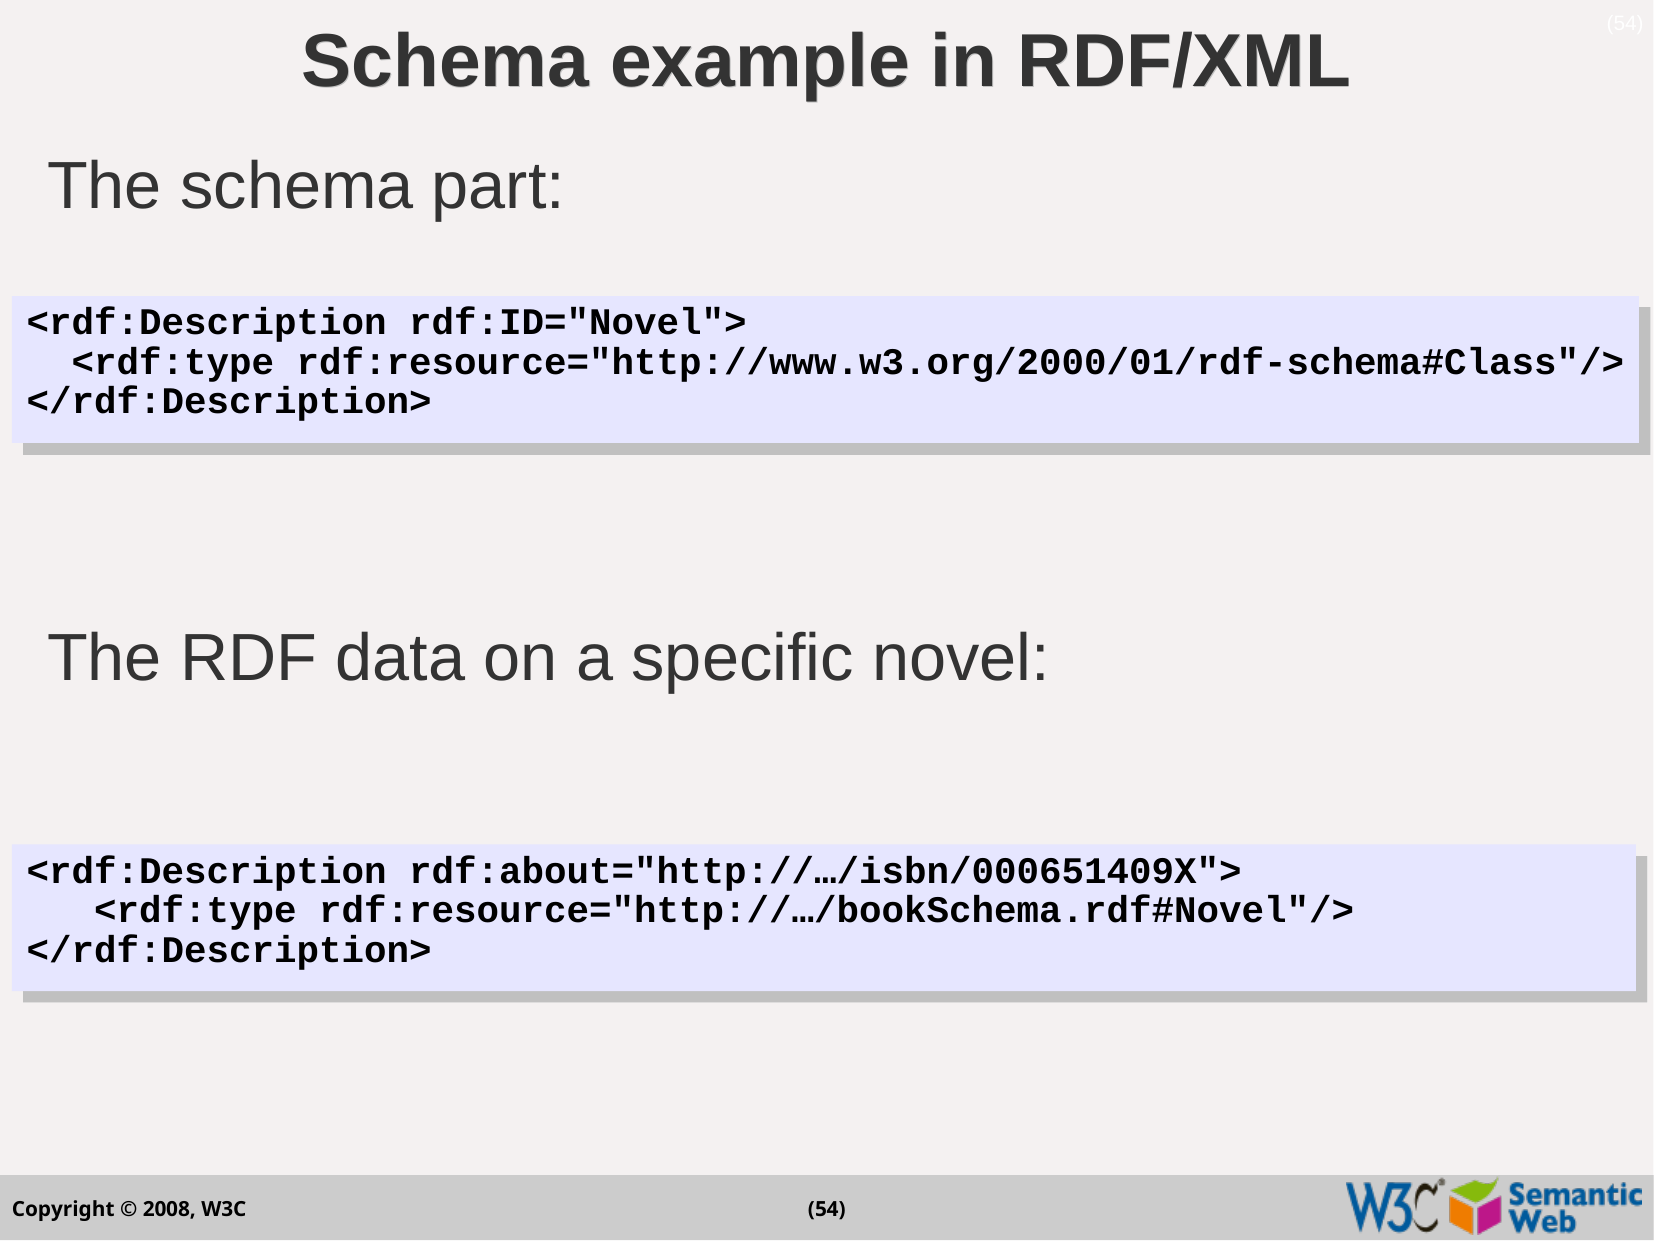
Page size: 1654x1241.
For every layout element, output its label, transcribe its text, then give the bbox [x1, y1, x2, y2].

title Schema example in RDF/XML [0, 0, 1654, 119]
text_box <rdf:Description rdf:ID="Novel"> <rdf:type rdf:resource="http://www.w3.org/2000/01/rdf-schema#Class"/> </rdf:Description> [11, 296, 1639, 443]
text_box <rdf:Description rdf:about="http://…/isbn/000651409X"> <rdf:type rdf:resource="http://…/bookSchema.rdf#Novel"/> </rdf:Description> [11, 844, 1636, 992]
list The RDF data on a specific novel: [29, 620, 1624, 709]
list The schema part: [29, 147, 1624, 237]
picture [1346, 1175, 1642, 1235]
